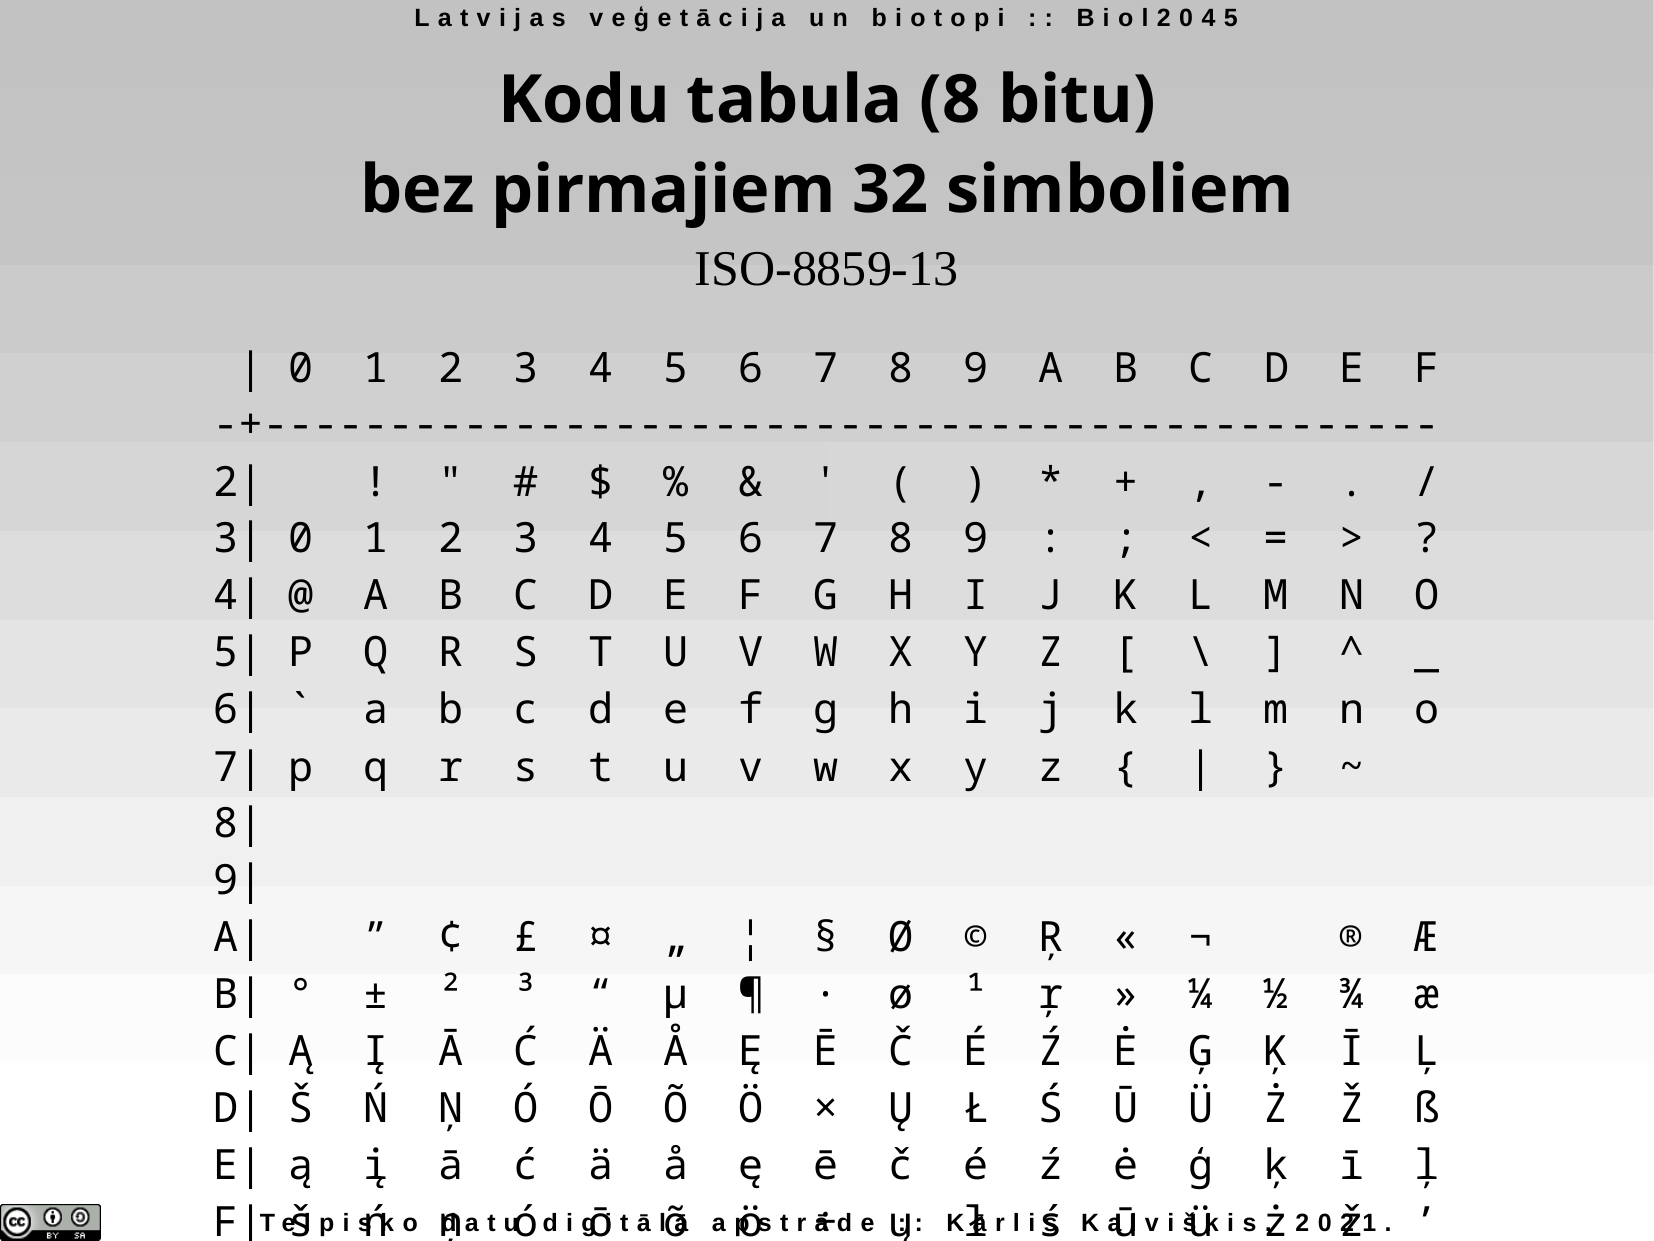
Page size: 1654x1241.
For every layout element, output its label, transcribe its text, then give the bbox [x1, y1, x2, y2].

picture [0, 0, 1654, 1241]
text_box | 0 1 2 3 4 5 6 7 8 9 A B C D E F -+----------------------------------------------- 2| ! " # $ % & ' ( ) * + , - . / 3| 0 1 2 3 4 5 6 7 8 9 : ; < = > ? 4| @ A B C D E F G H I J K L M N O 5| P Q R S T U V W X Y Z [ \ ] ^ _ 6| ` a b c d e f g h i j k l m n o 7| p q r s t u v w x y z { | } ~ 8| 9| A| ” ¢ £ ¤ „ ¦ § Ø © Ŗ « ¬ ­ ® Æ B| ° ± ² ³ “ µ ¶ · ø ¹ ŗ » ¼ ½ ¾ æ C| Ą Į Ā Ć Ä Å Ę Ē Č É Ź Ė Ģ Ķ Ī Ļ D| Š Ń Ņ Ó Ō Õ Ö × Ų Ł Ś Ū Ü Ż Ž ß E| ą į ā ć ä å ę ē č é ź ė ģ ķ ī ļ F| š ń ņ ó ō õ ö ÷ ų ł ś ū ü ż ž ’ [213, 337, 1439, 1138]
title Kodu tabula (8 bitu) bez pirmajiem 32 simboliem [59, 37, 1596, 247]
text_box ISO-8859-13 [694, 241, 959, 297]
